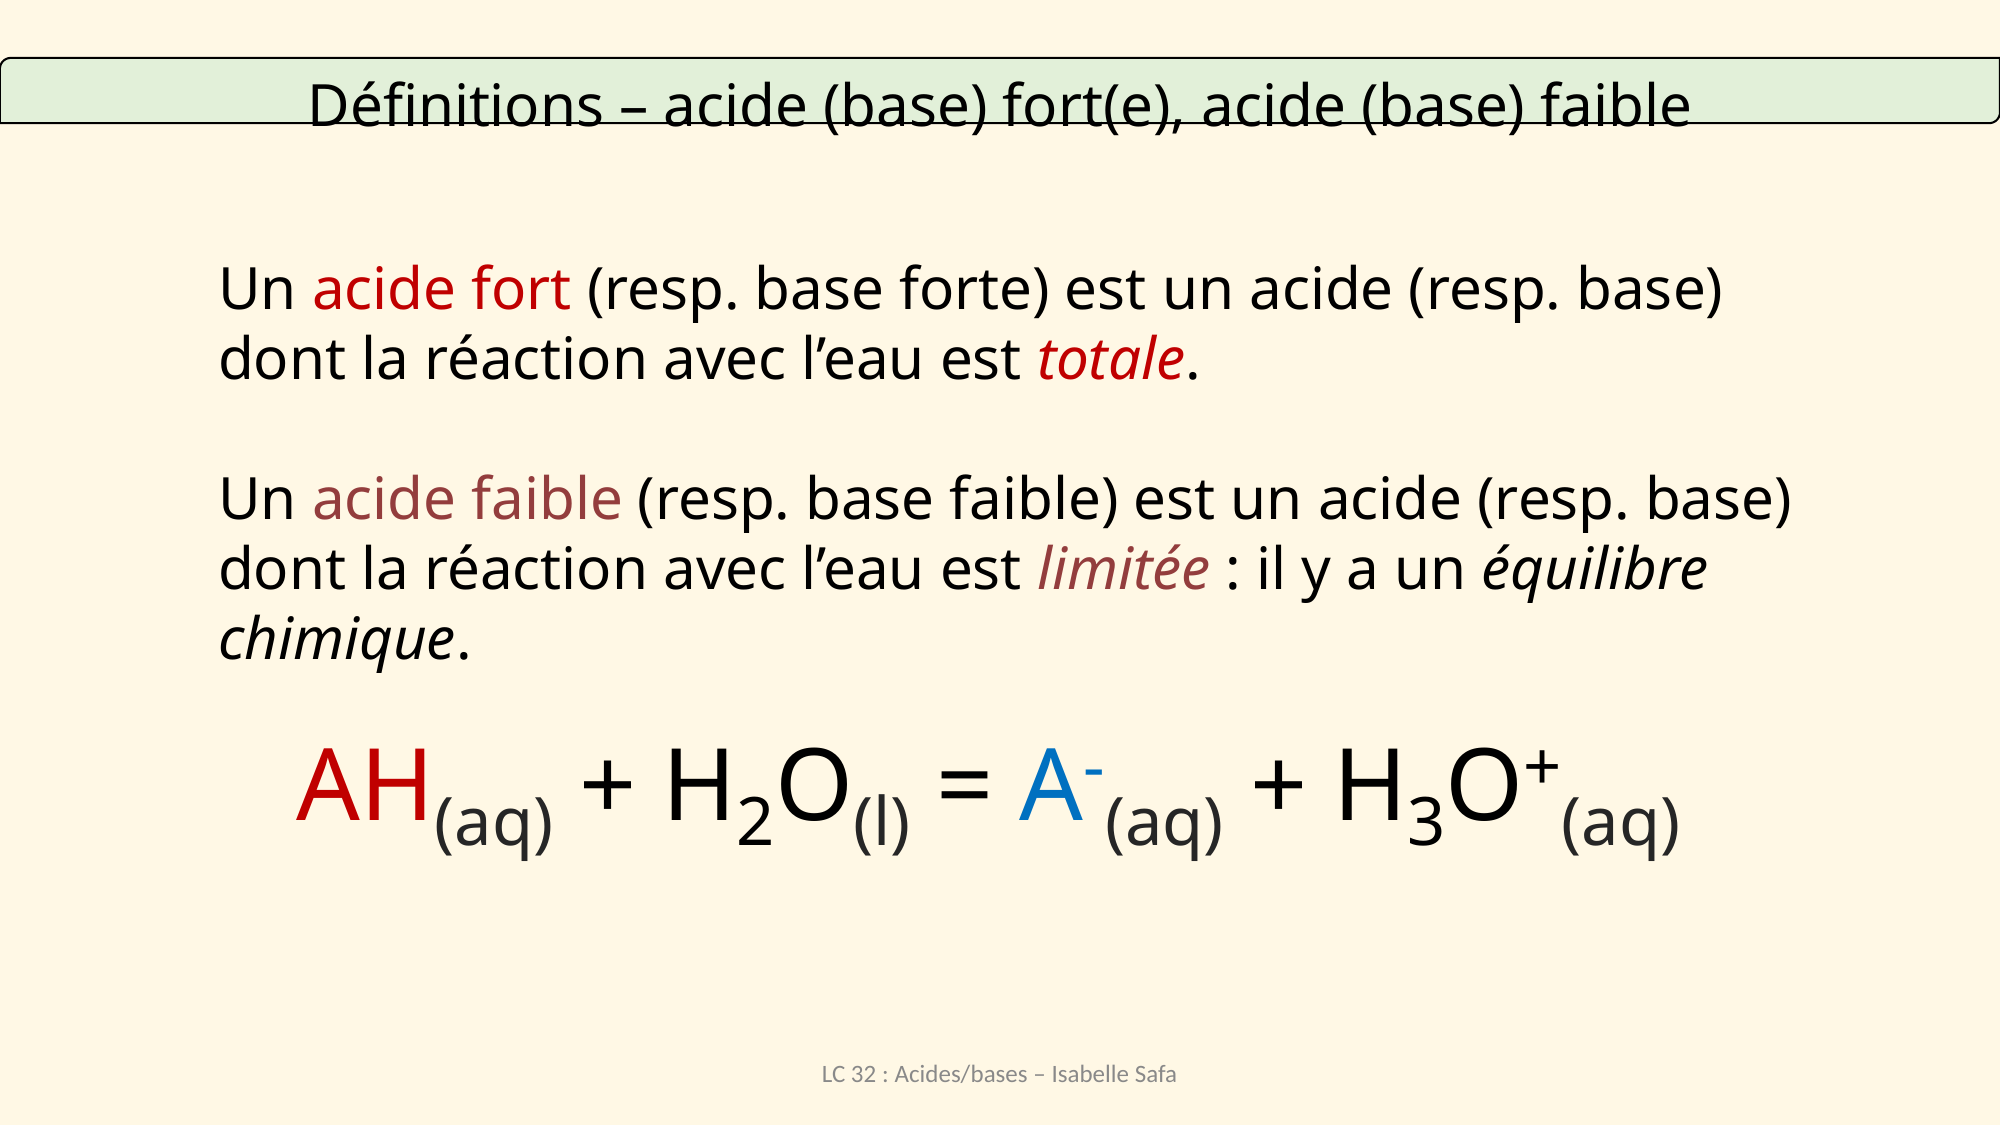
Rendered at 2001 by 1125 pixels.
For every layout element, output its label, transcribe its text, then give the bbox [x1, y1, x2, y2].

text_box AH(aq) + H2O(l) = A-(aq) + H3O+(aq) [281, 713, 1719, 850]
text_box Définitions – acide (base) fort(e), acide (base) faible [0, 57, 2000, 124]
text_box LC 32 : Acides/bases – Isabelle Safa [662, 1042, 1338, 1103]
text_box Un acide fort (resp. base forte) est un acide (resp. base) dont la réaction avec l’eau est totale. Un acide faible (resp. base faible) est un acide (resp. base) dont la réaction avec l’eau est limitée : il y a un équilibre chimique. [203, 243, 1835, 613]
